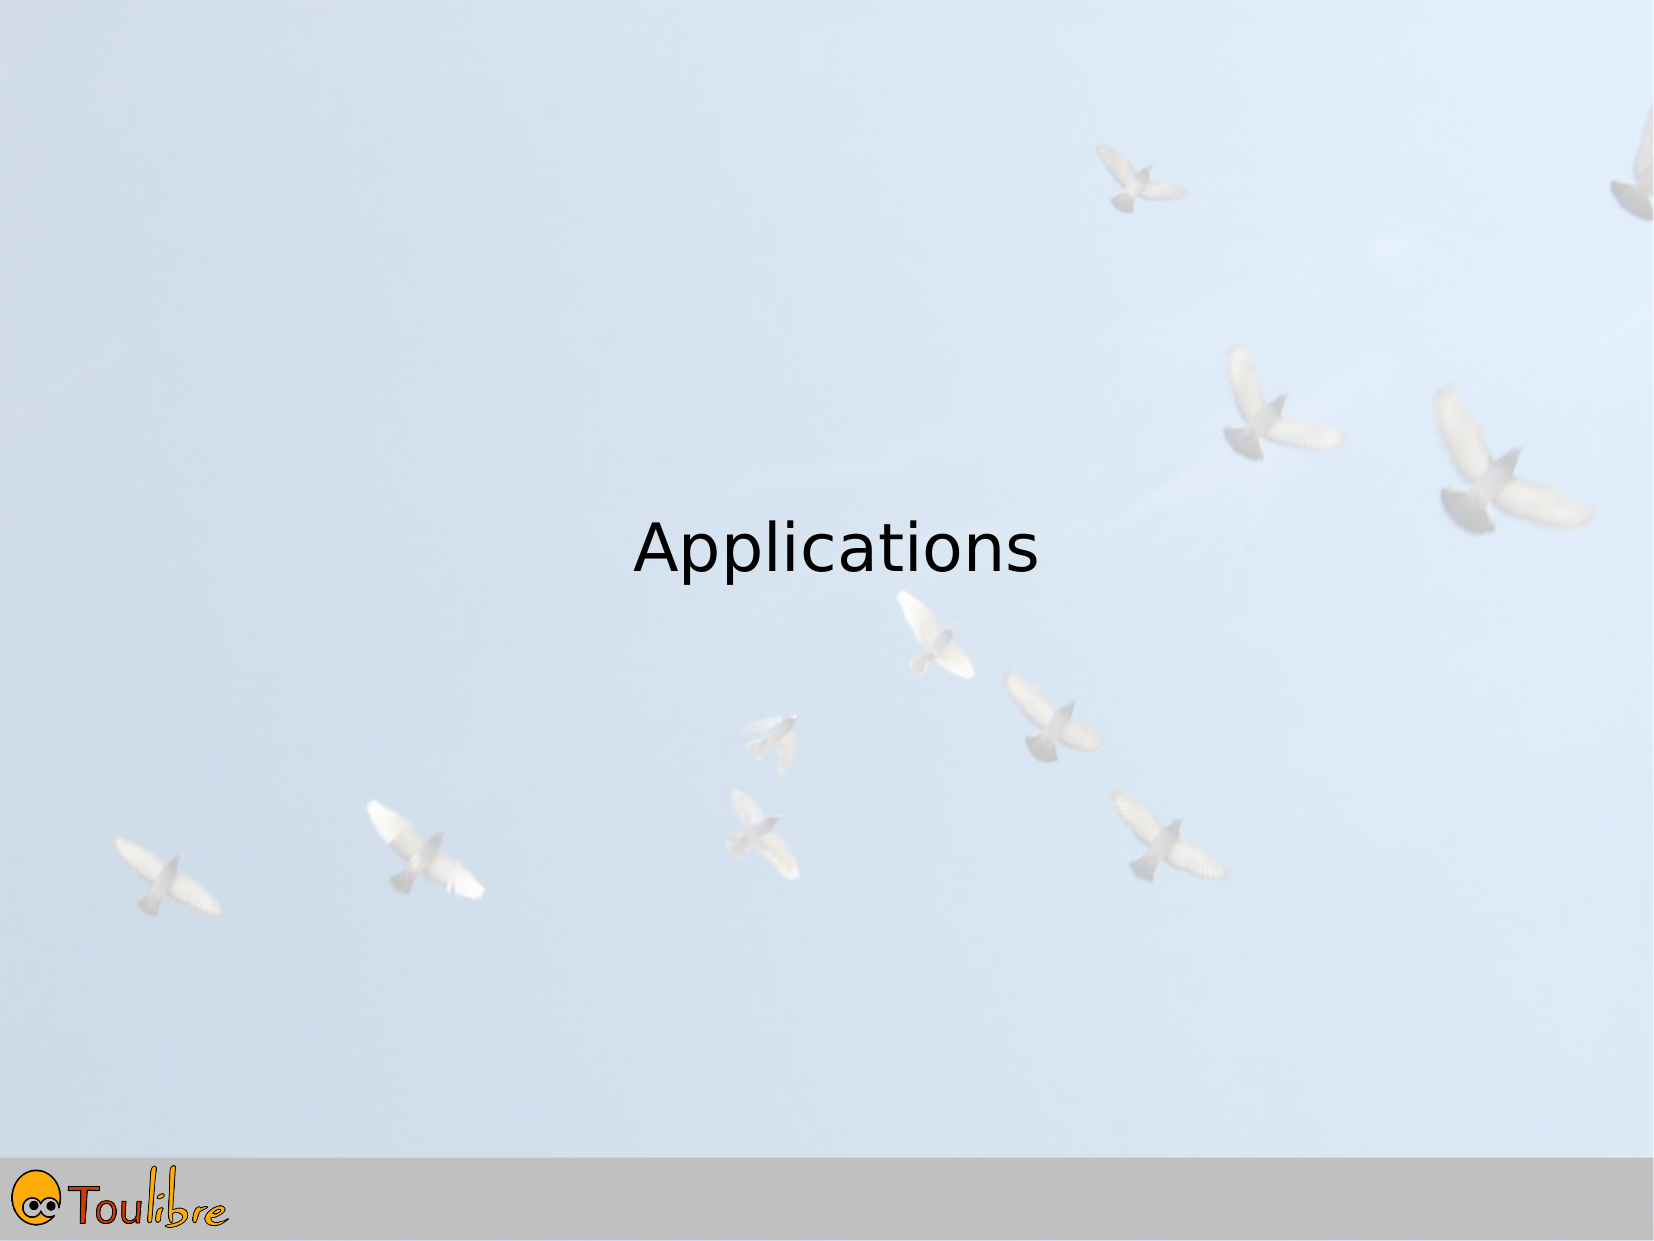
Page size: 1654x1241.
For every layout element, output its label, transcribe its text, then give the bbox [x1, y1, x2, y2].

picture [11, 1165, 229, 1228]
subtitle Applications [58, 146, 1616, 951]
